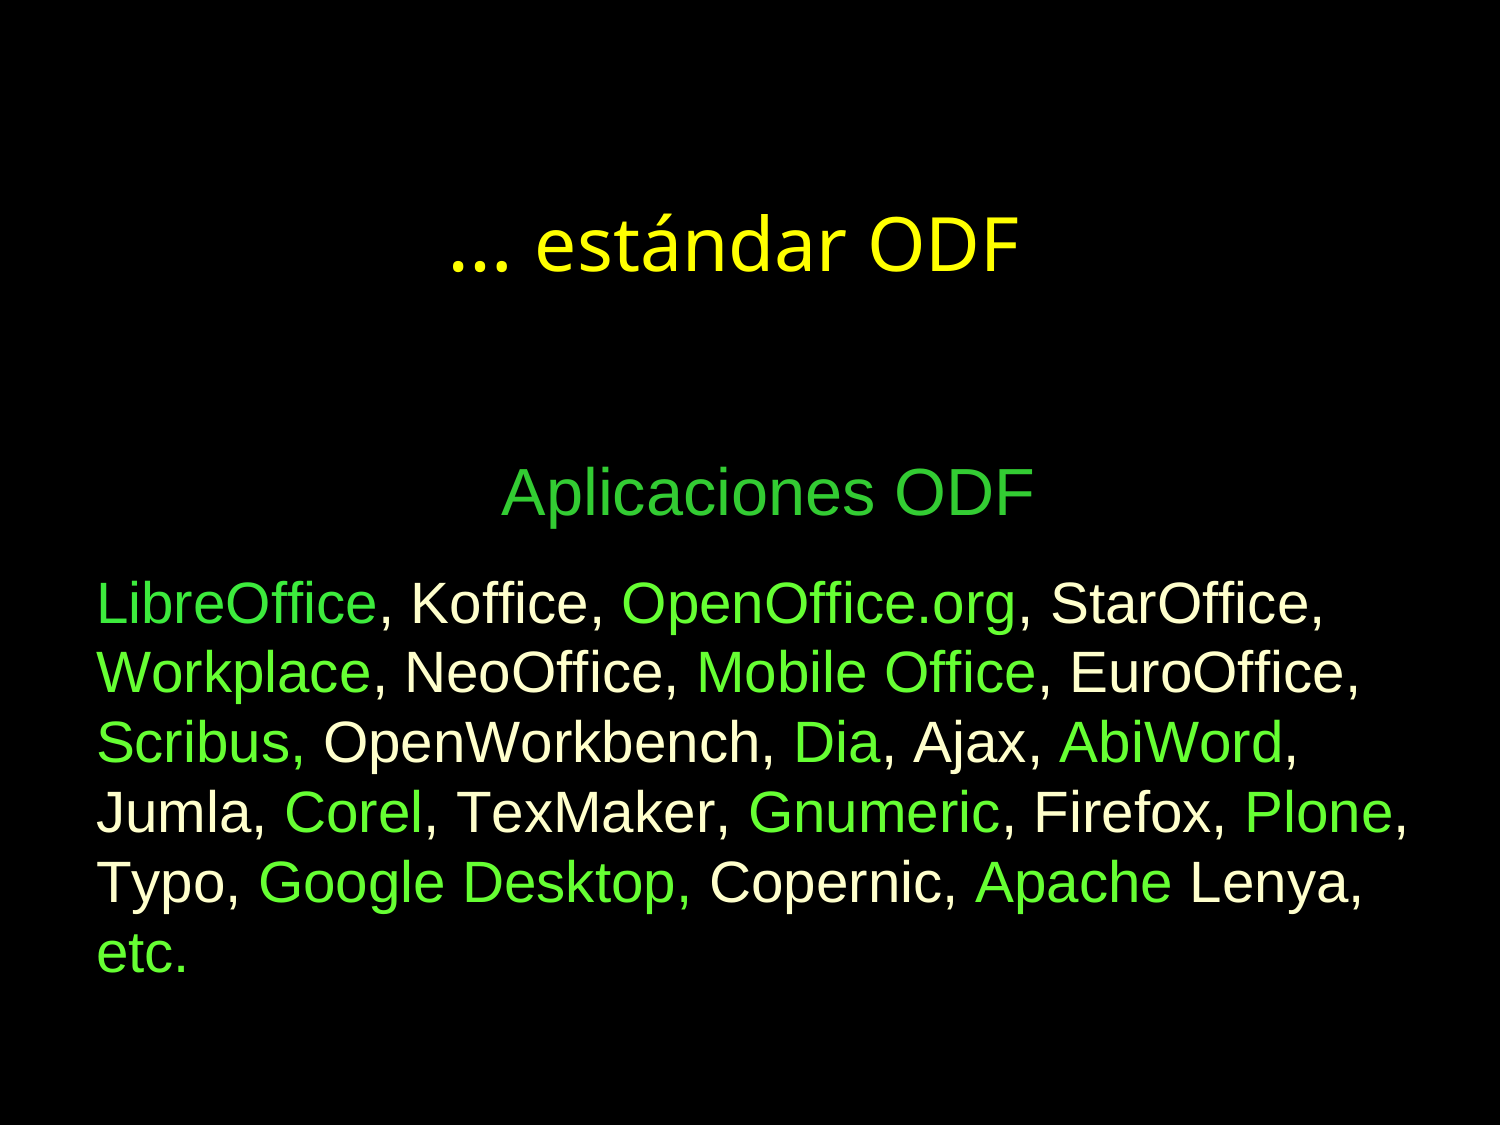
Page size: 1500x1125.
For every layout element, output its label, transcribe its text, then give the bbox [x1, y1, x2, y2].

text_box Aplicaciones ODF LibreOffice, Koffice, OpenOffice.org, StarOffice, Workplace, NeoOffice, Mobile Office, EuroOffice, Scribus, OpenWorkbench, Dia, Ajax, AbiWord, Jumla, Corel, TexMaker, Gnumeric, Firefox, Plone, Typo, Google Desktop, Copernic, Apache Lenya, etc. [81, 440, 1457, 993]
title … estándar ODF [106, 176, 1382, 296]
